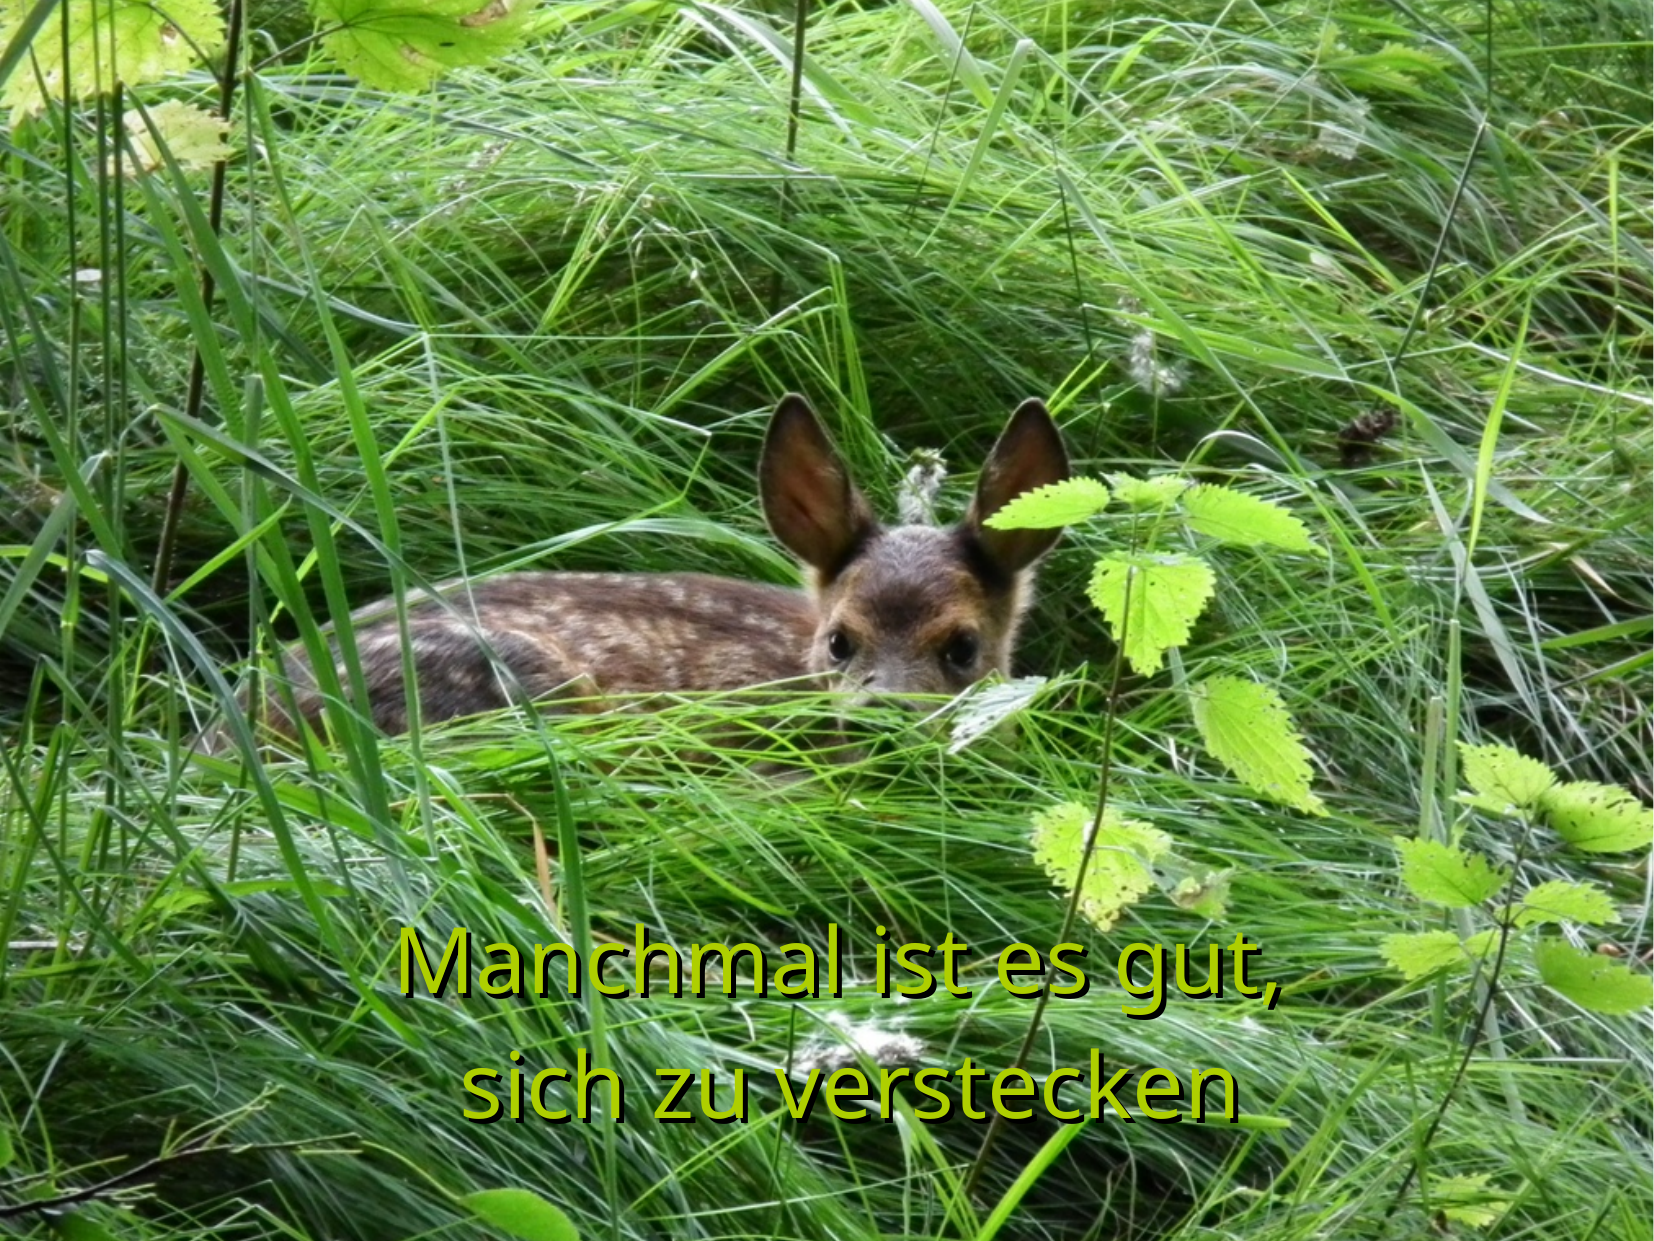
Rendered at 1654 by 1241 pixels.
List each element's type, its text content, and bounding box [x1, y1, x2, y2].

title Manchmal ist es gut, sich zu verstecken [106, 801, 1595, 1241]
picture [0, 0, 1654, 1241]
